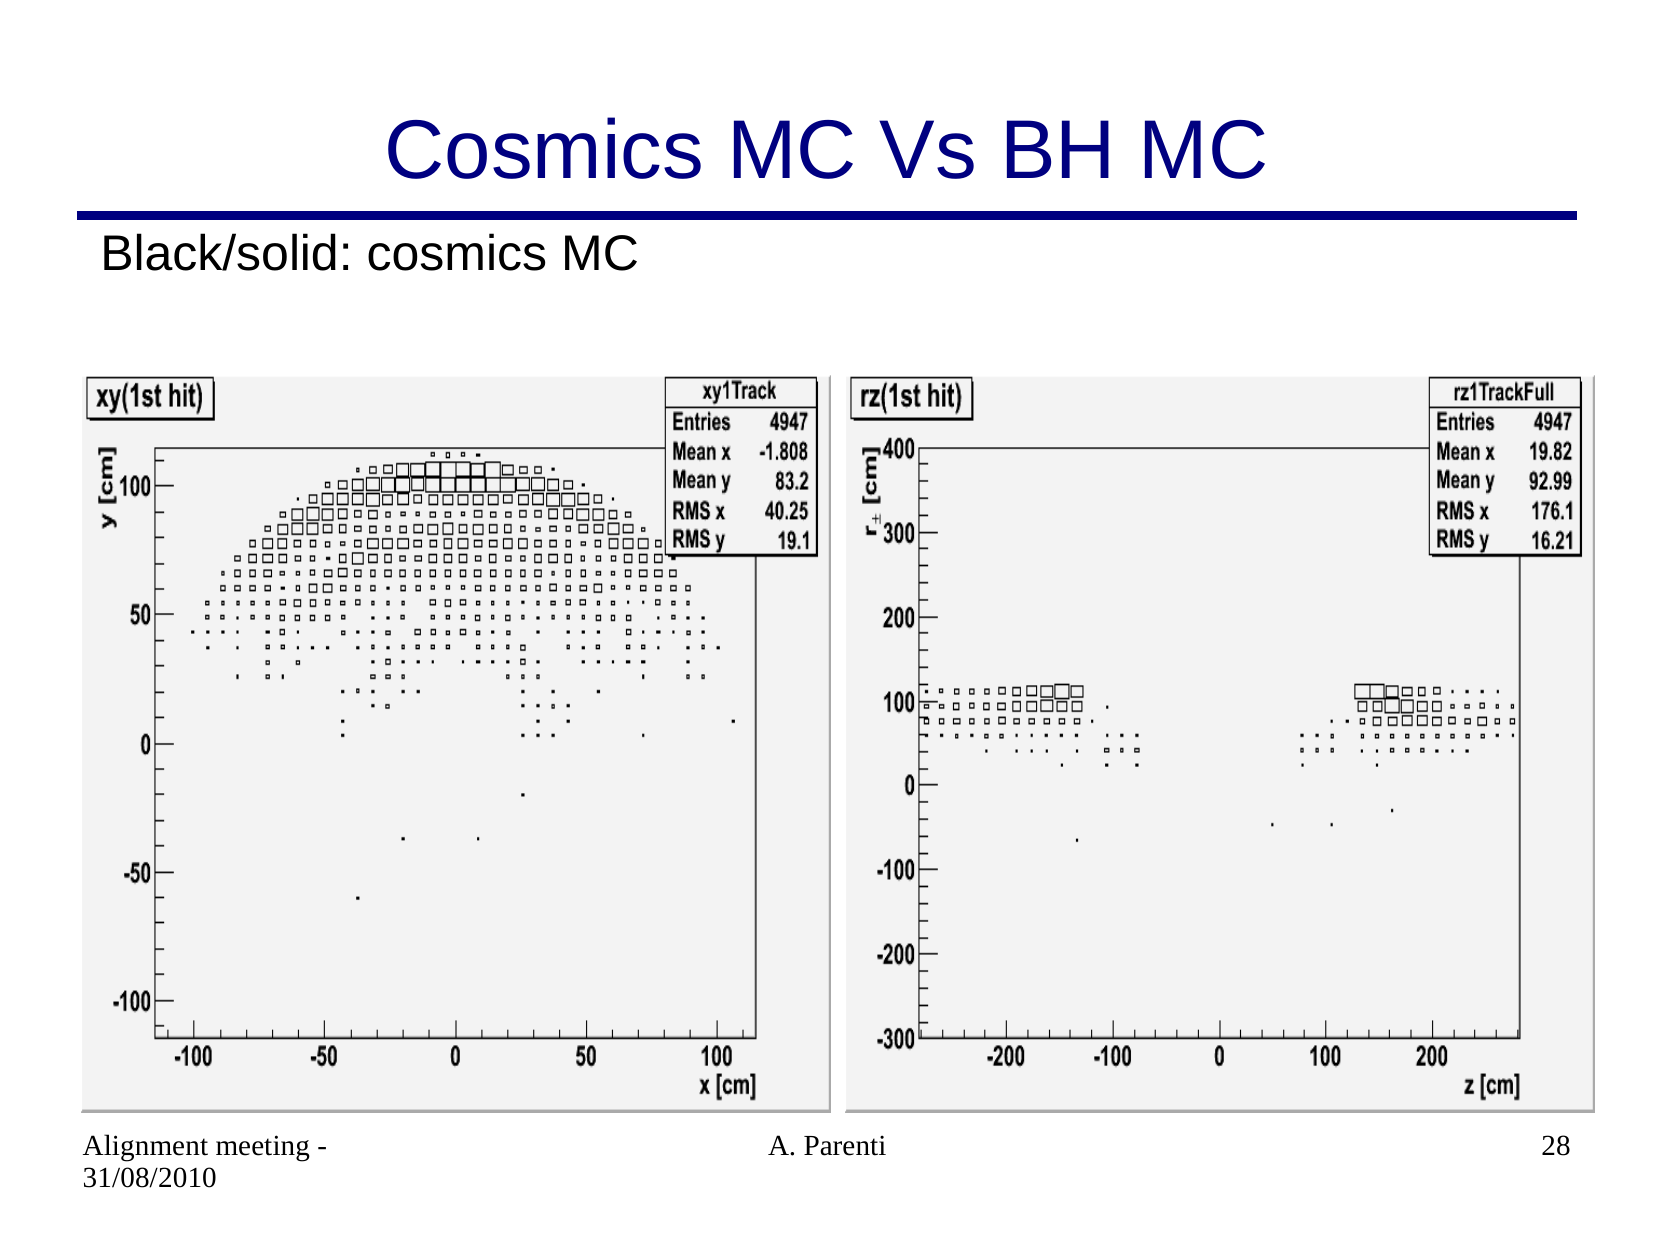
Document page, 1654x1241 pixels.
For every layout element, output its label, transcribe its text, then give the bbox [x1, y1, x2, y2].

picture [844, 374, 1595, 1114]
picture [80, 374, 831, 1114]
list Black/solid: cosmics MC [82, 225, 809, 374]
title Cosmics MC Vs BH MC [82, 75, 1571, 226]
